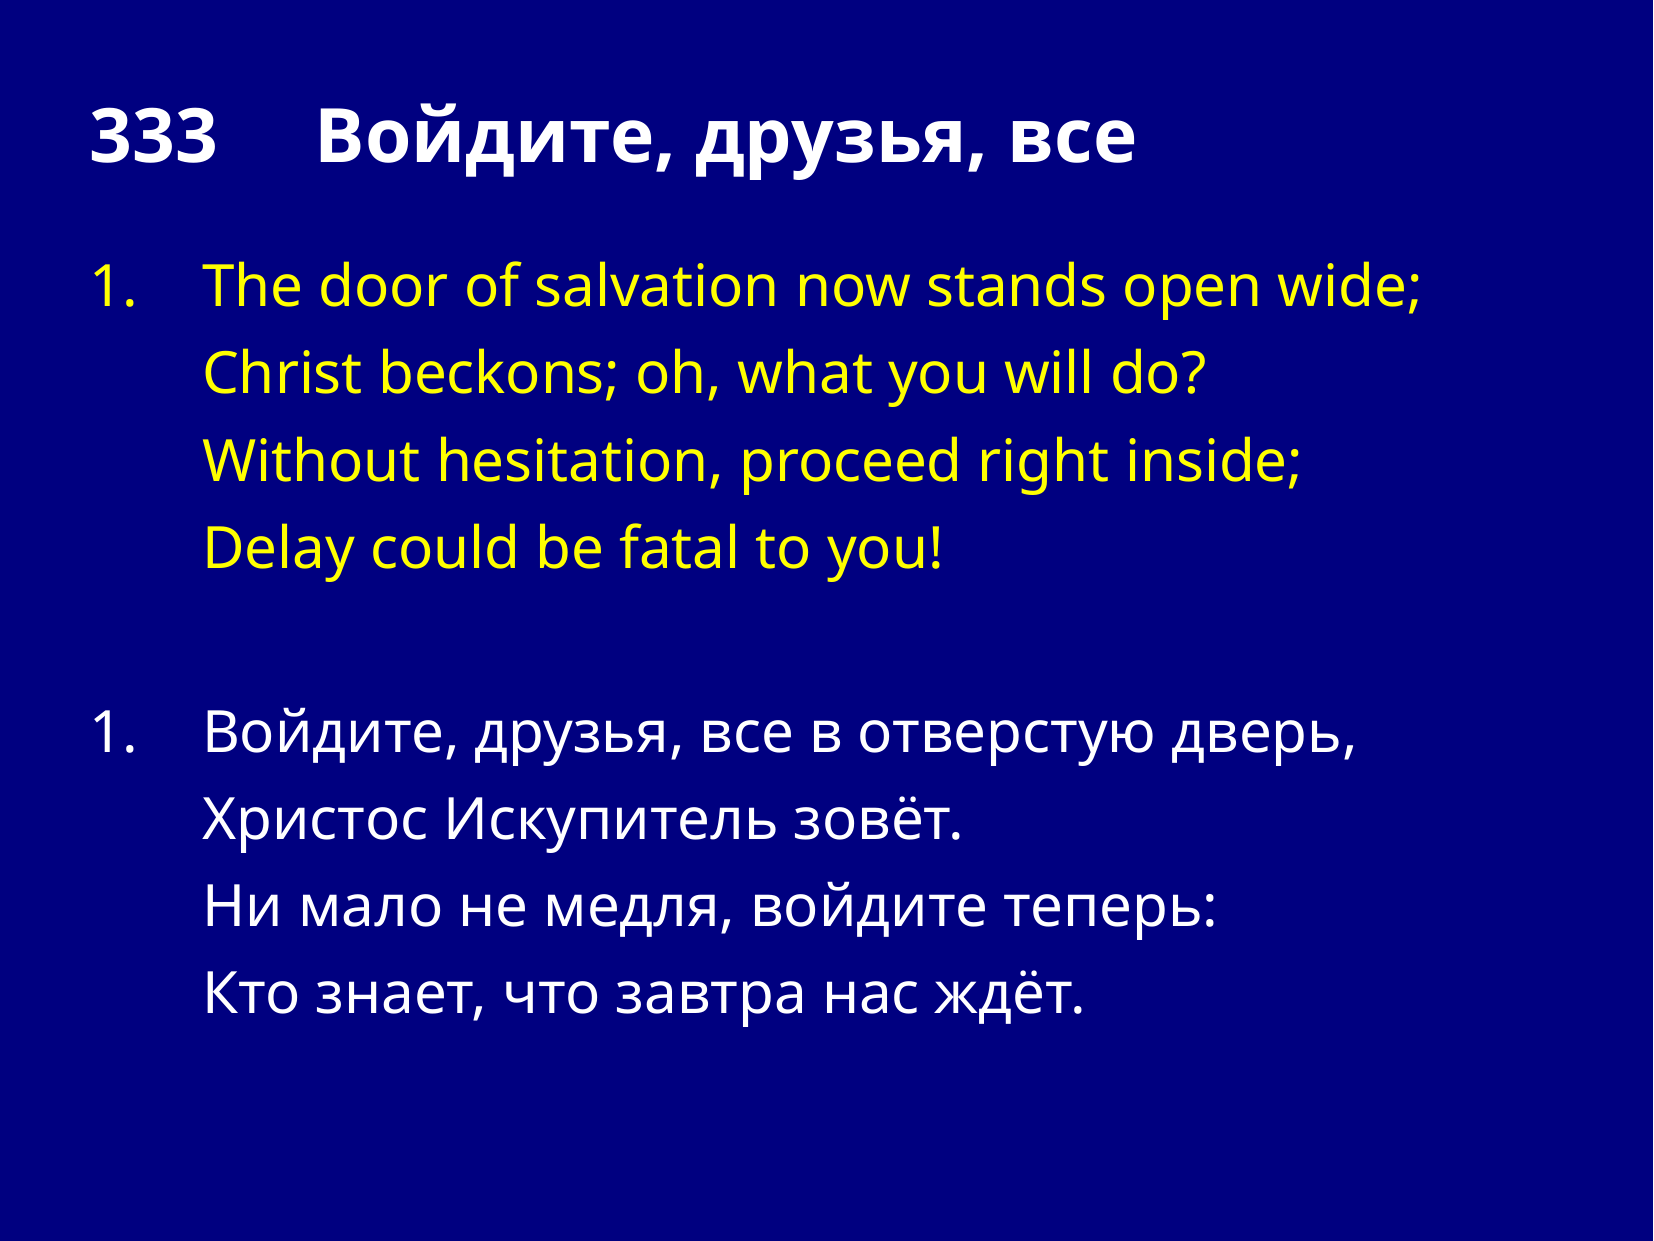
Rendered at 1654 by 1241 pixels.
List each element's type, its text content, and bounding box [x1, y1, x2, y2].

text_box 1. Войдите, друзья, все в отверстую дверь, Христос Искупитель зовёт. Ни мало не медля, войдите теперь: Кто знает, что завтра нас ждёт. [75, 675, 1653, 1163]
text_box 333 Войдите, друзья, все [75, 75, 1576, 188]
text_box 1. The door of salvation now stands open wide; Christ beckons; oh, what you will do? Without hesitation, proceed right inside; Delay could be fatal to you! [75, 150, 1653, 638]
